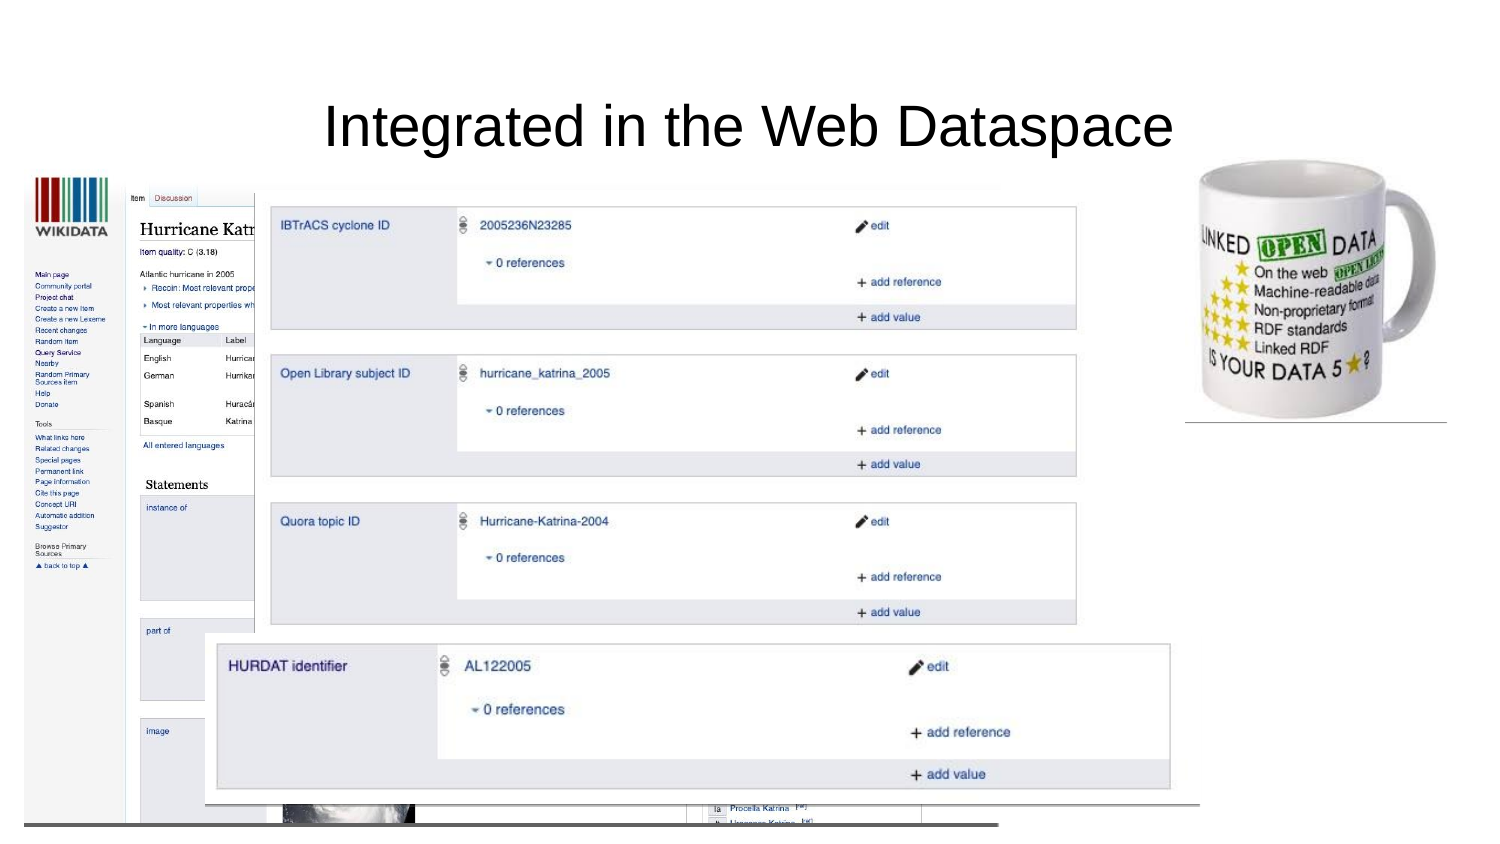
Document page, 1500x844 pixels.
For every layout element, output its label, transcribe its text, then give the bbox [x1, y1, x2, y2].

title Integrated in the Web Dataspace [51, 72, 1449, 167]
picture [1185, 167, 1449, 422]
picture [24, 166, 1201, 823]
